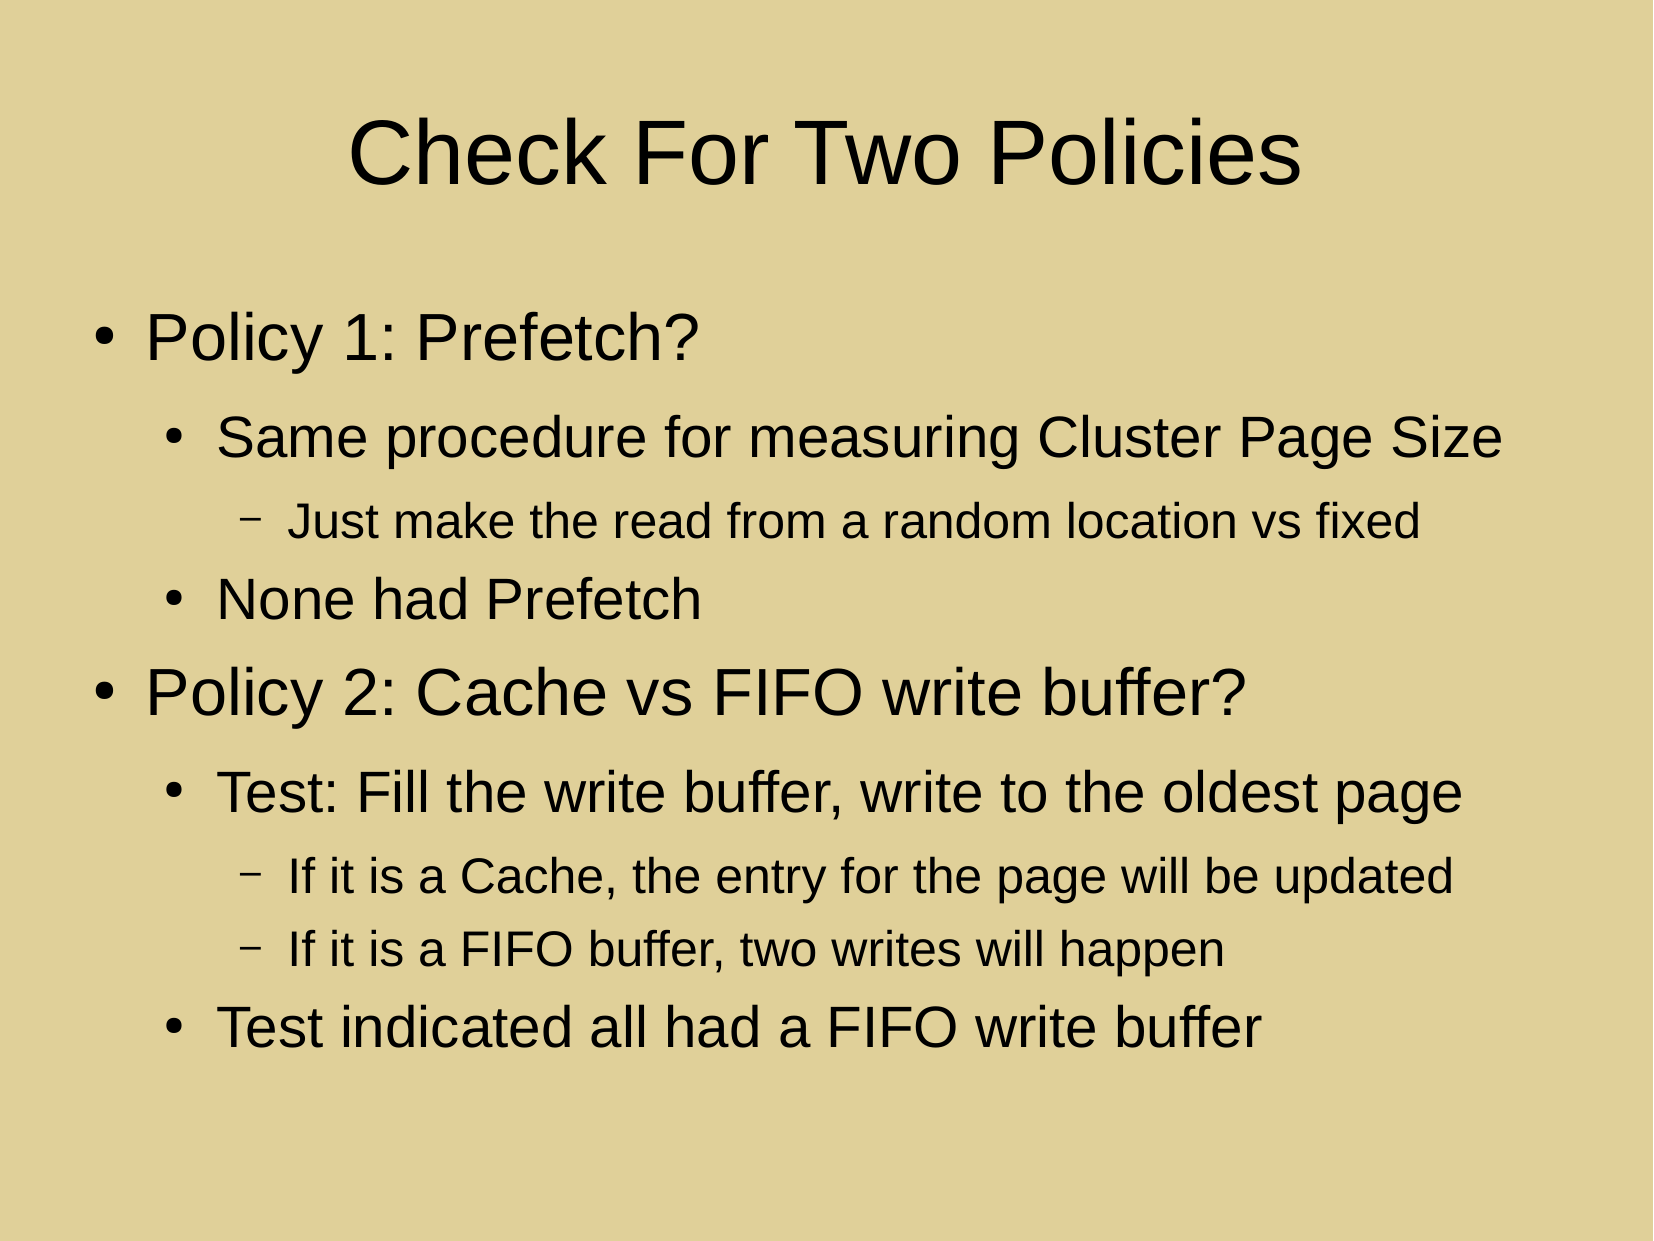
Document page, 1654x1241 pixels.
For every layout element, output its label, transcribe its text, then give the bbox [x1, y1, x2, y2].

title Check For Two Policies [82, 49, 1571, 257]
list Policy 1: Prefetch? Same procedure for measuring Cluster Page Size Just make the read from a random location vs fixed None had Prefetch Policy 2: Cache vs FIFO write buffer? Test: Fill the write buffer, write to the oldest page If it is a Cache, the entry for the page will be updated If it is a FIFO buffer, two writes will happen Test indicated all had a FIFO write buffer [74, 300, 1563, 1119]
